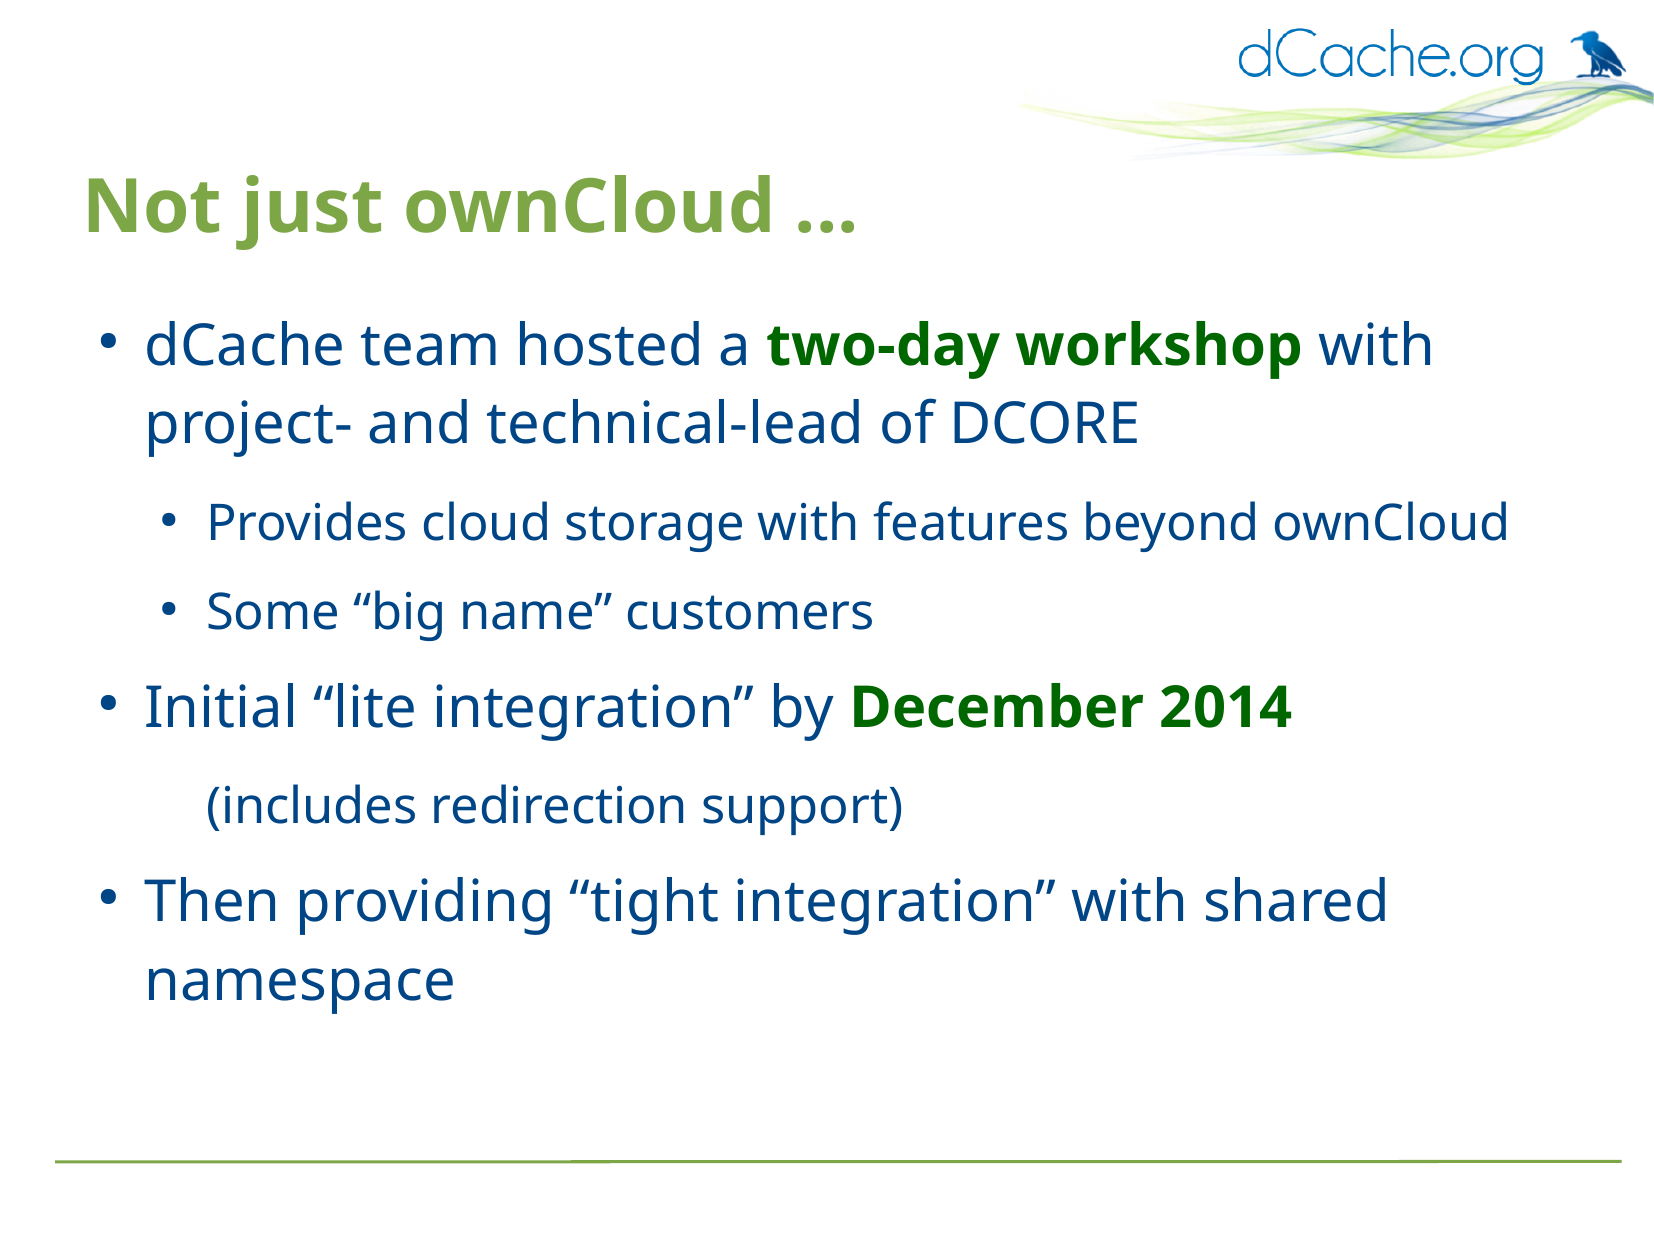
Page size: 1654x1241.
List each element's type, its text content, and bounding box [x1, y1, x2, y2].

list dCache team hosted a two-day workshop with project- and technical-lead of DCORE Provides cloud storage with features beyond ownCloud Some “big name” customers Initial “lite integration” by December 2014 (includes redirection support) Then providing “tight integration” with shared namespace [82, 302, 1571, 1023]
picture [956, 16, 1654, 169]
title Not just ownCloud ... [82, 155, 1605, 252]
